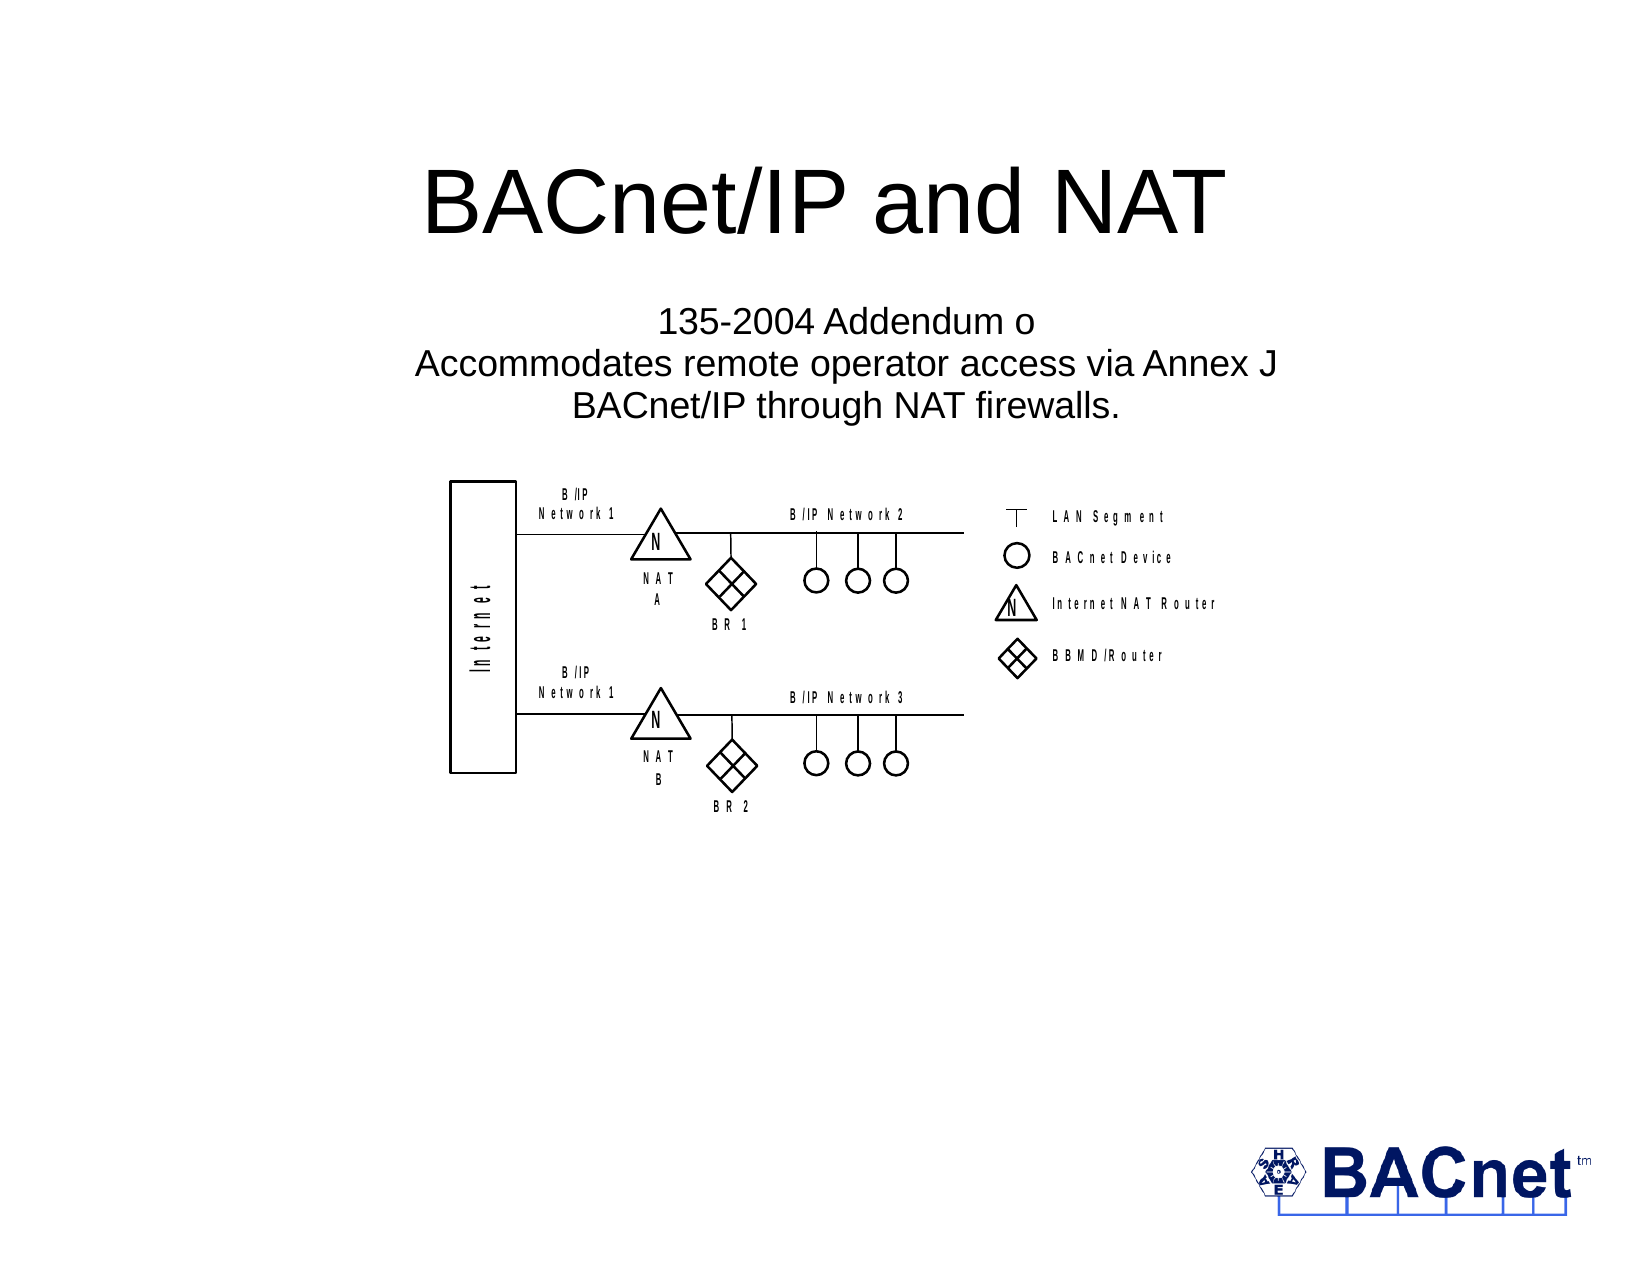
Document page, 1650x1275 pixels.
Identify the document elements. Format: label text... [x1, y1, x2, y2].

title BACnet/IP and NAT [135, 112, 1515, 291]
picture [1251, 1146, 1591, 1216]
chart [415, 442, 1248, 841]
text_box 135-2004 Addendum o Accommodates remote operator access via Annex J BACnet/IP through NAT firewalls. [359, 293, 1335, 435]
